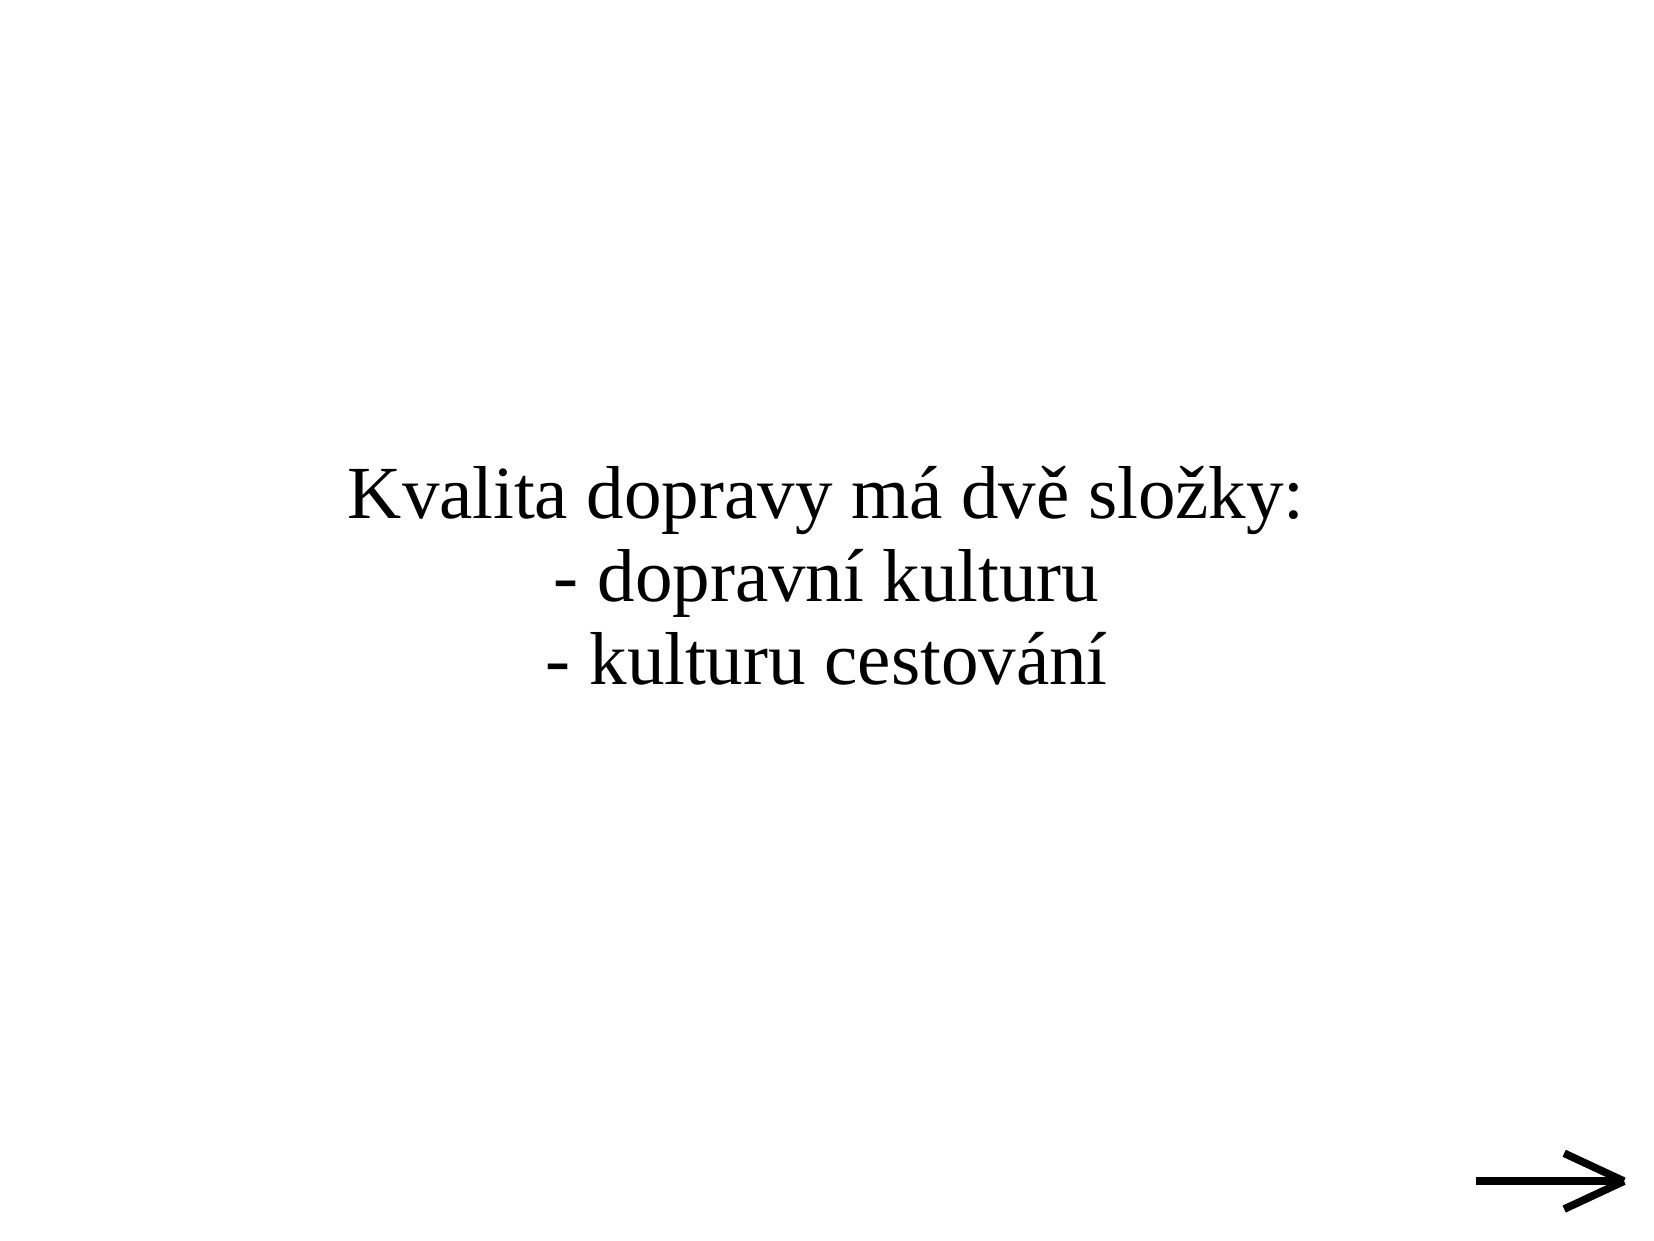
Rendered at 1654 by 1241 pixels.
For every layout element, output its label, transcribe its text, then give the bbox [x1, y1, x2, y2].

text_box Kvalita dopravy má dvě složky: - dopravní kulturu - kulturu cestování [14, 444, 1639, 738]
